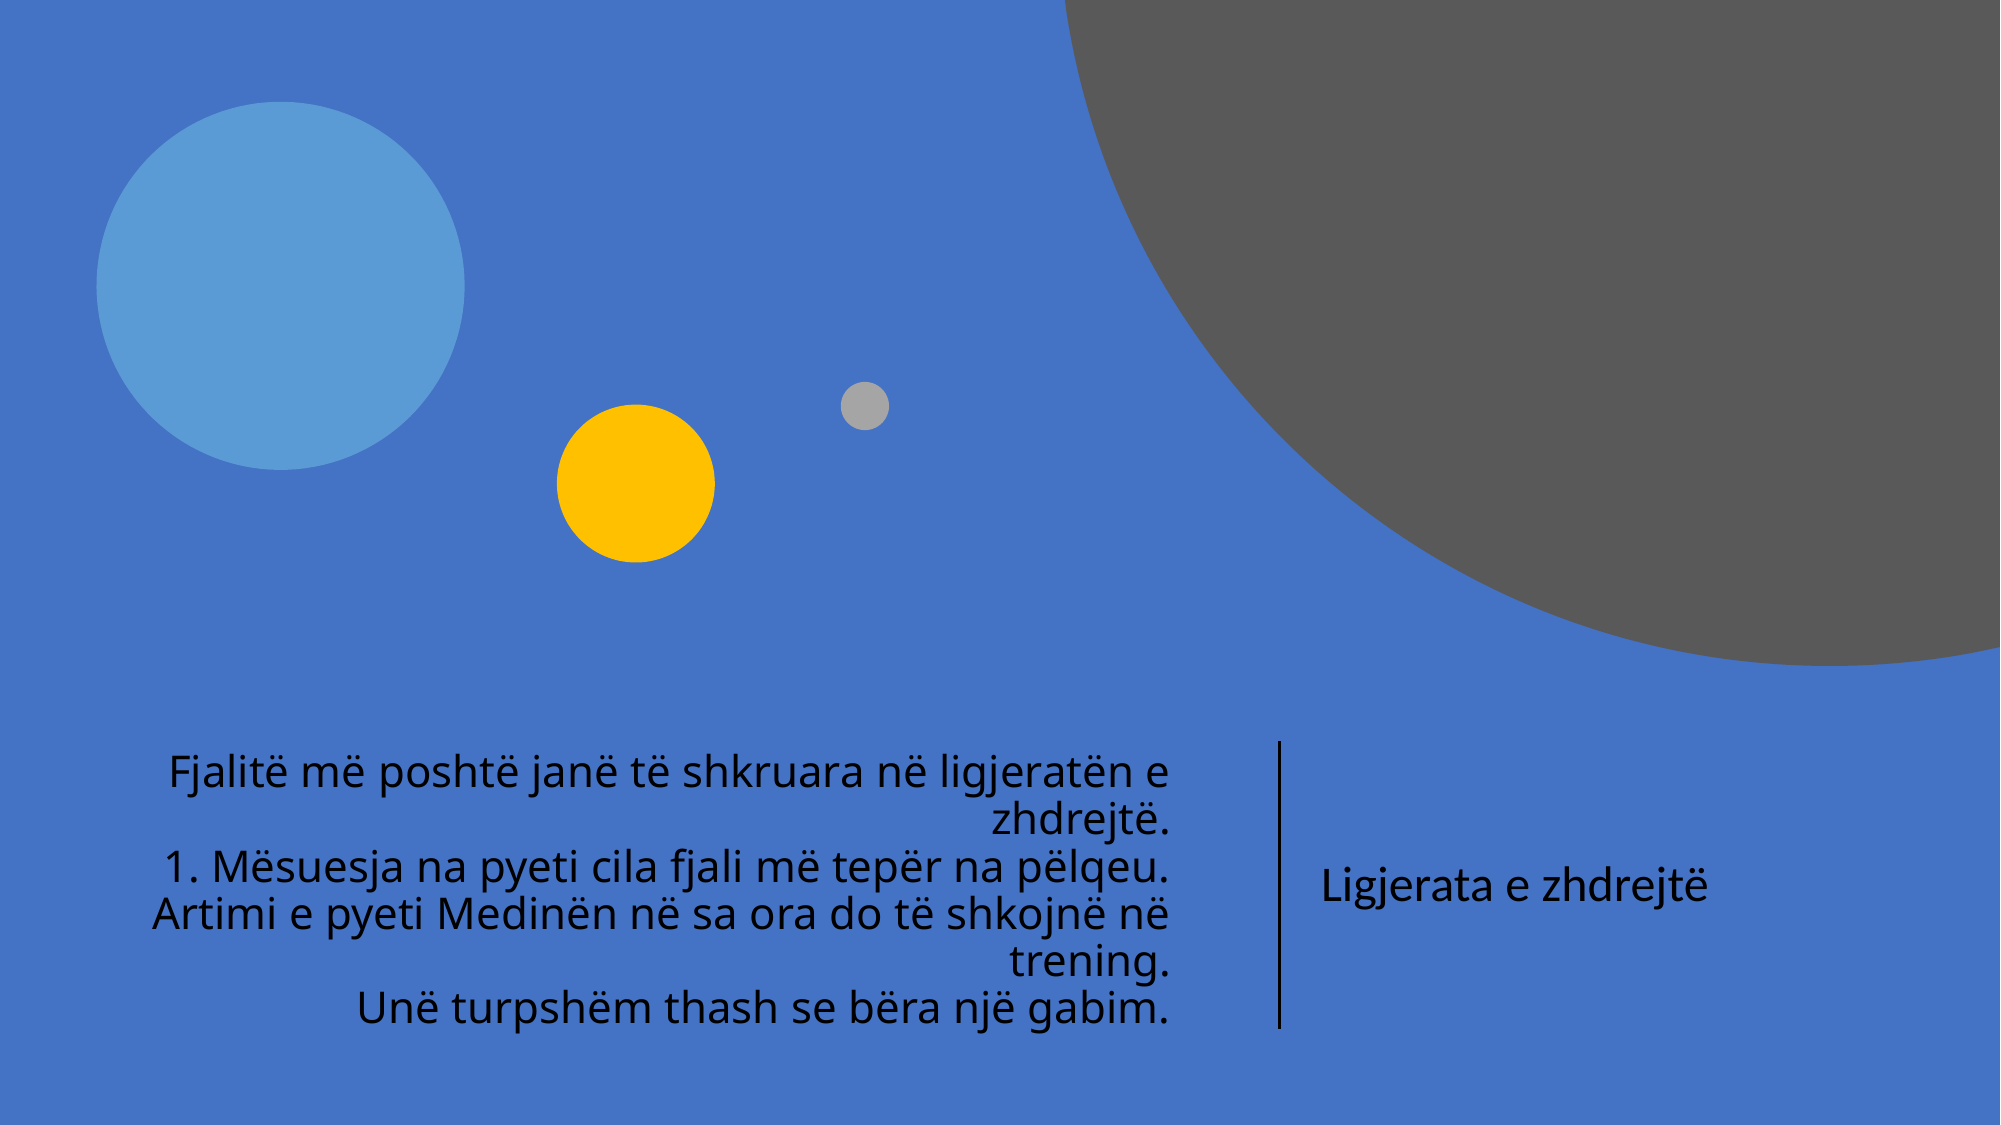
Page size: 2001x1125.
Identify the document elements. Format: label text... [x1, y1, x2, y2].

title Fjalitë më poshtë janë të shkruara në ligjeratën e zhdrejtë. 1. Mësuesja na pyeti cila fjali më tepër na pëlqeu. Artimi e pyeti Medinën në sa ora do të shkojnë në trening. Unë turpshëm thash se bëra një gabim. [137, 742, 1254, 1028]
text_box [0, 0, 2000, 1125]
text_box Ligjerata e zhdrejtë [1306, 742, 1841, 1028]
